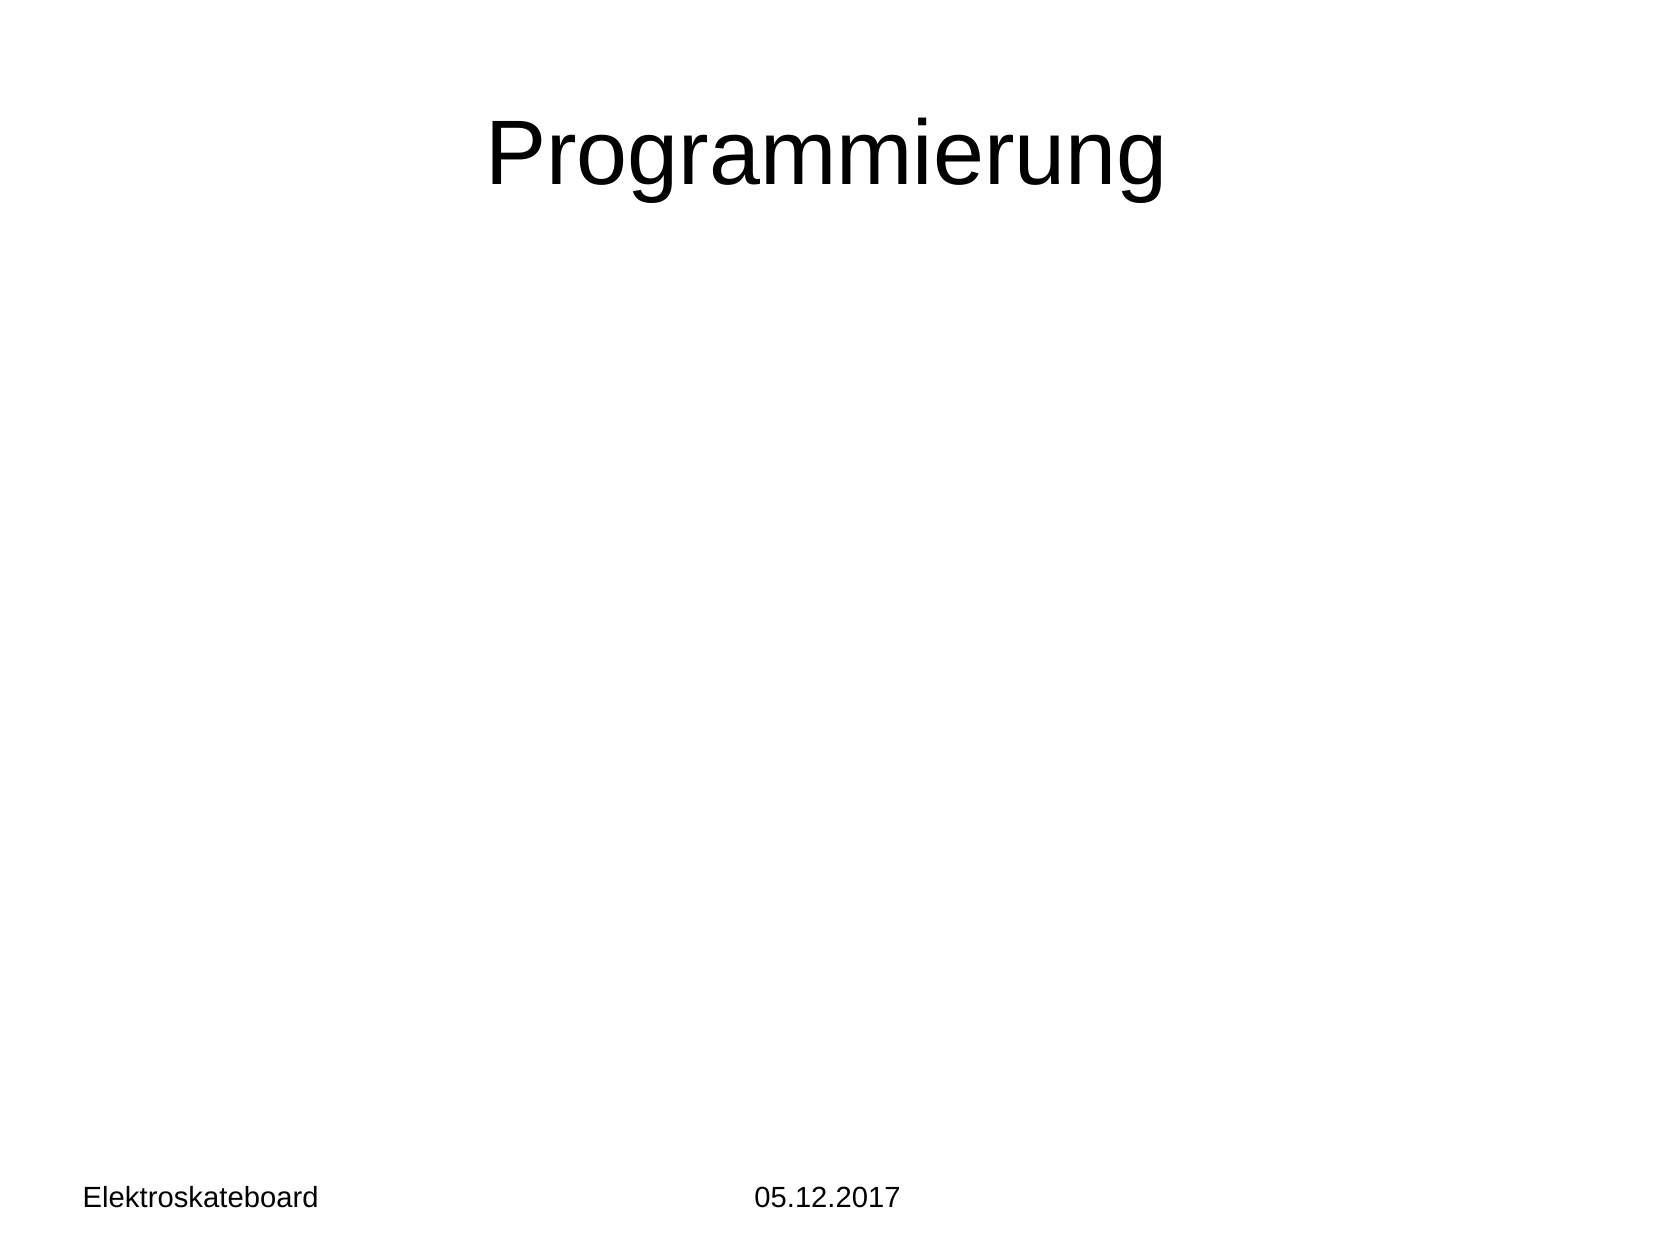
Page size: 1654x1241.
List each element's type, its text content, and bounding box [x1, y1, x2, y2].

title Programmierung [82, 49, 1571, 257]
